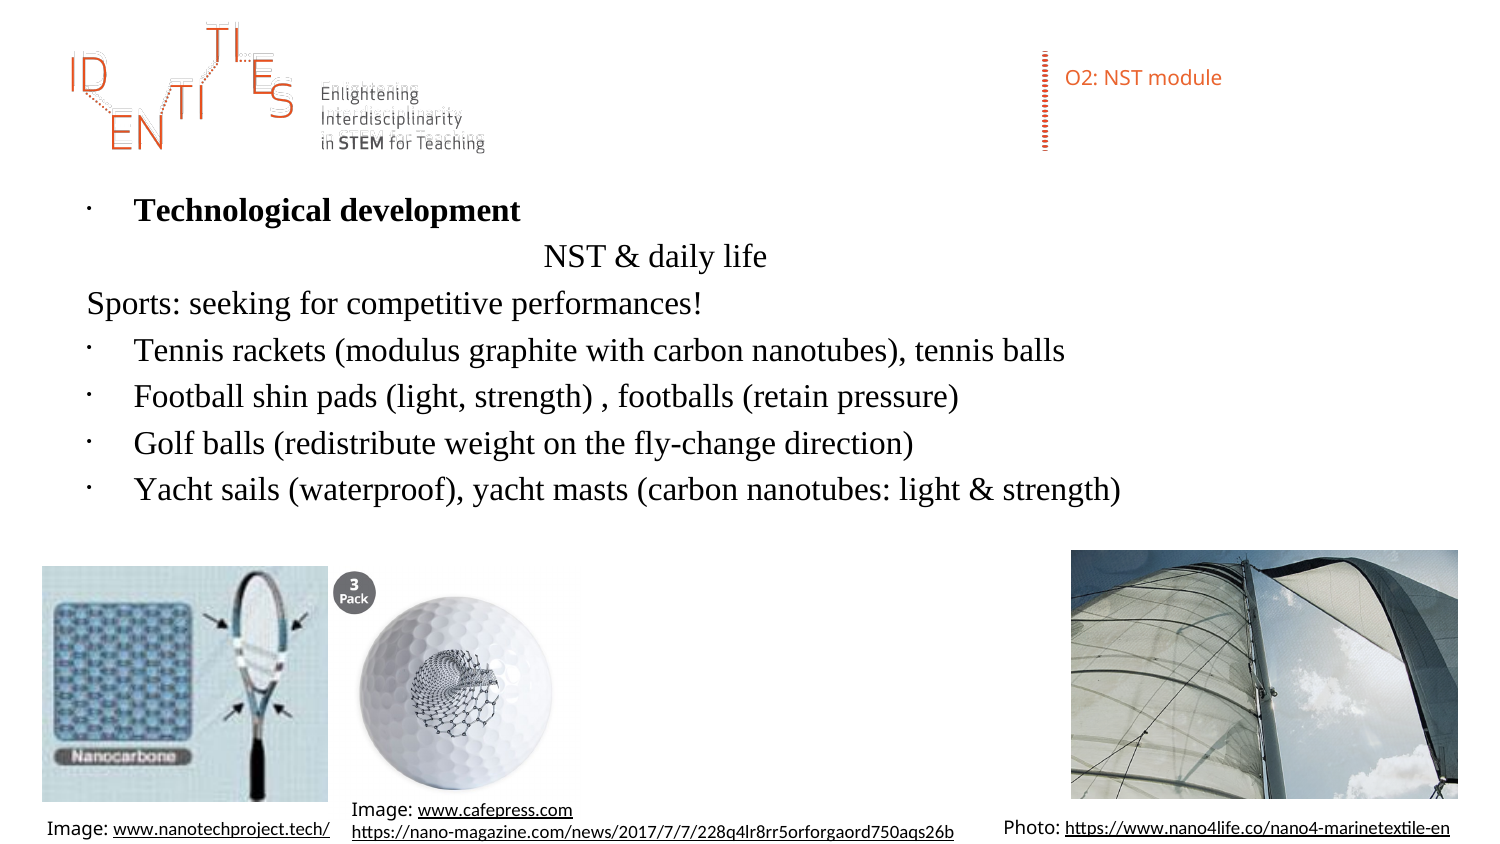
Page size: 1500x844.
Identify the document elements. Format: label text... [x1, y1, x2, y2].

text_box Technological development NST & daily life Sports: seeking for competitive performances! Tennis rackets (modulus graphite with carbon nanotubes), tennis balls Football shin pads (light, strength) , footballs (retain pressure) Golf balls (redistribute weight on the fly-change direction) Yacht sails (waterproof), yacht masts (carbon nanotubes: light & strength) [71, 180, 1398, 749]
picture [71, 18, 485, 157]
text_box Image: www.cafepress.com https://nano-magazine.com/news/2017/7/7/228q4lr8rr5orforgaord750aqs26b [336, 789, 1043, 844]
text_box Image: www.nanotechproject.tech/ [32, 809, 336, 844]
picture [42, 566, 581, 820]
picture [1042, 51, 1051, 151]
picture [1071, 550, 1458, 799]
text_box Photo: https://www.nano4life.co/nano4-marinetextile-en [988, 807, 1472, 844]
text_box O2: NST module [1051, 57, 1472, 139]
